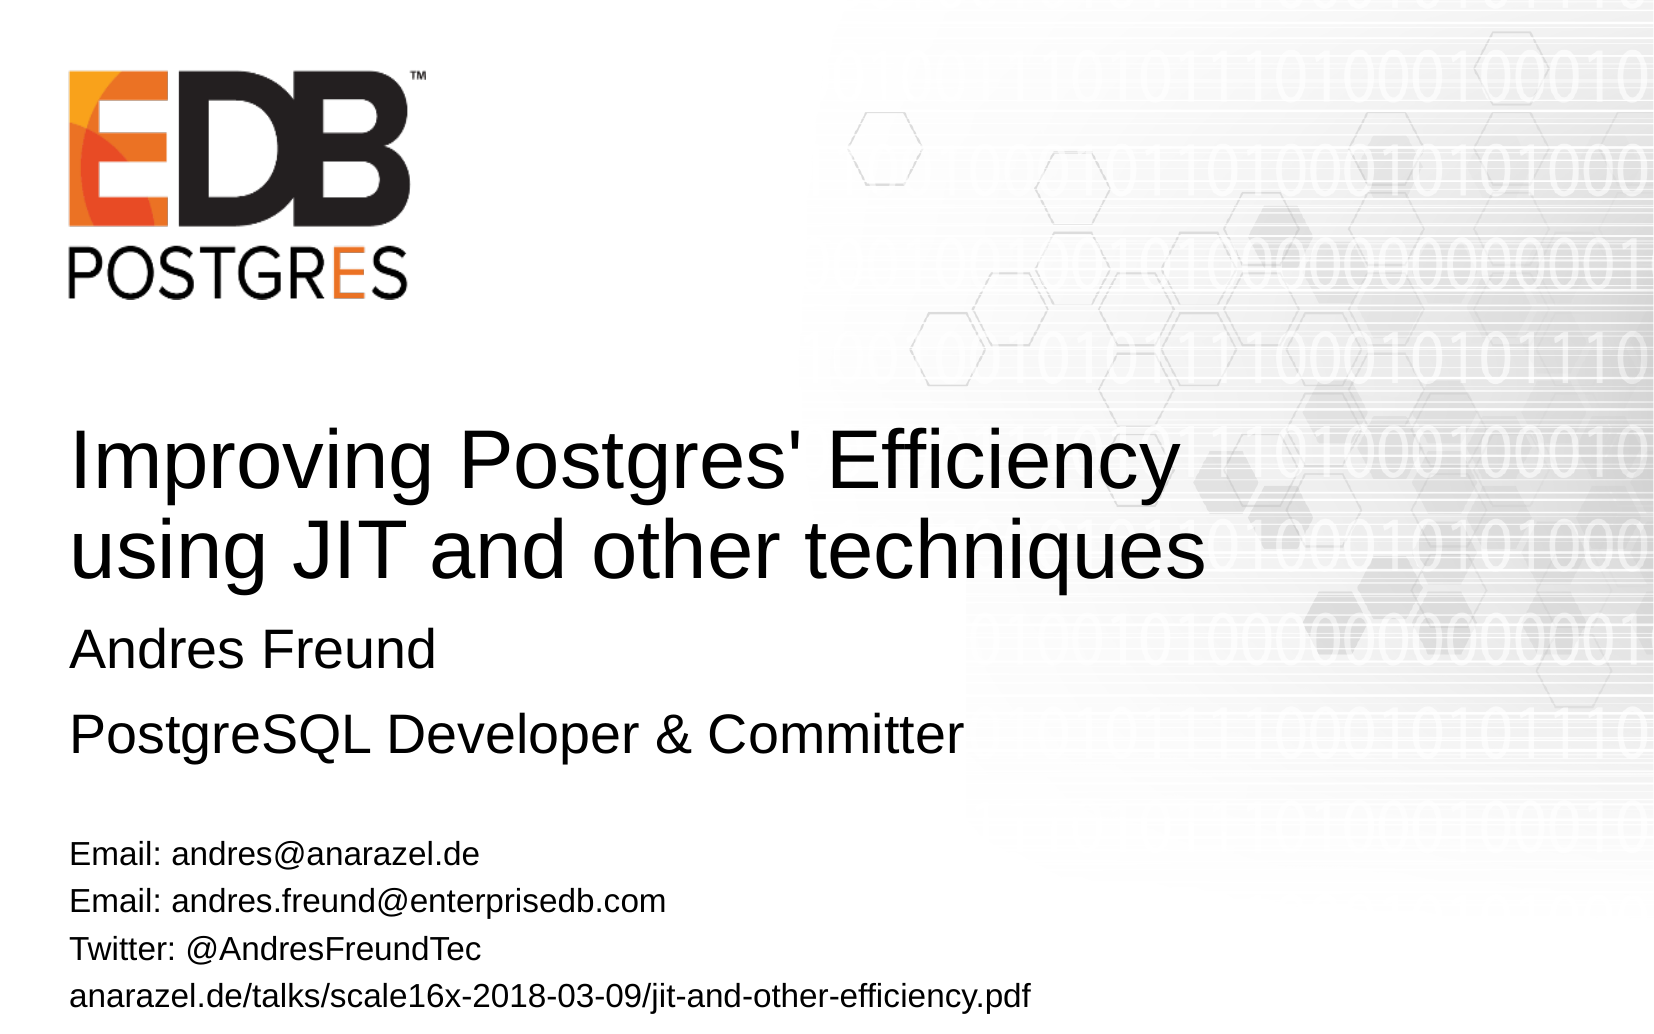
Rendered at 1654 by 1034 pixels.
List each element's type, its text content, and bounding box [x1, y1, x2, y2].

picture [14, 15, 426, 300]
list Andres Freund PostgreSQL Developer & Committer [54, 613, 1275, 752]
list Email: andres@anarazel.de Email: andres.freund@enterprisedb.com Twitter: @AndresFreundTec anarazel.de/talks/scale16x-2018-03-09/jit-and-other-efficiency.pdf [54, 825, 1275, 973]
title Improving Postgres' Efficiency using JIT and other techniques [55, 409, 1276, 615]
